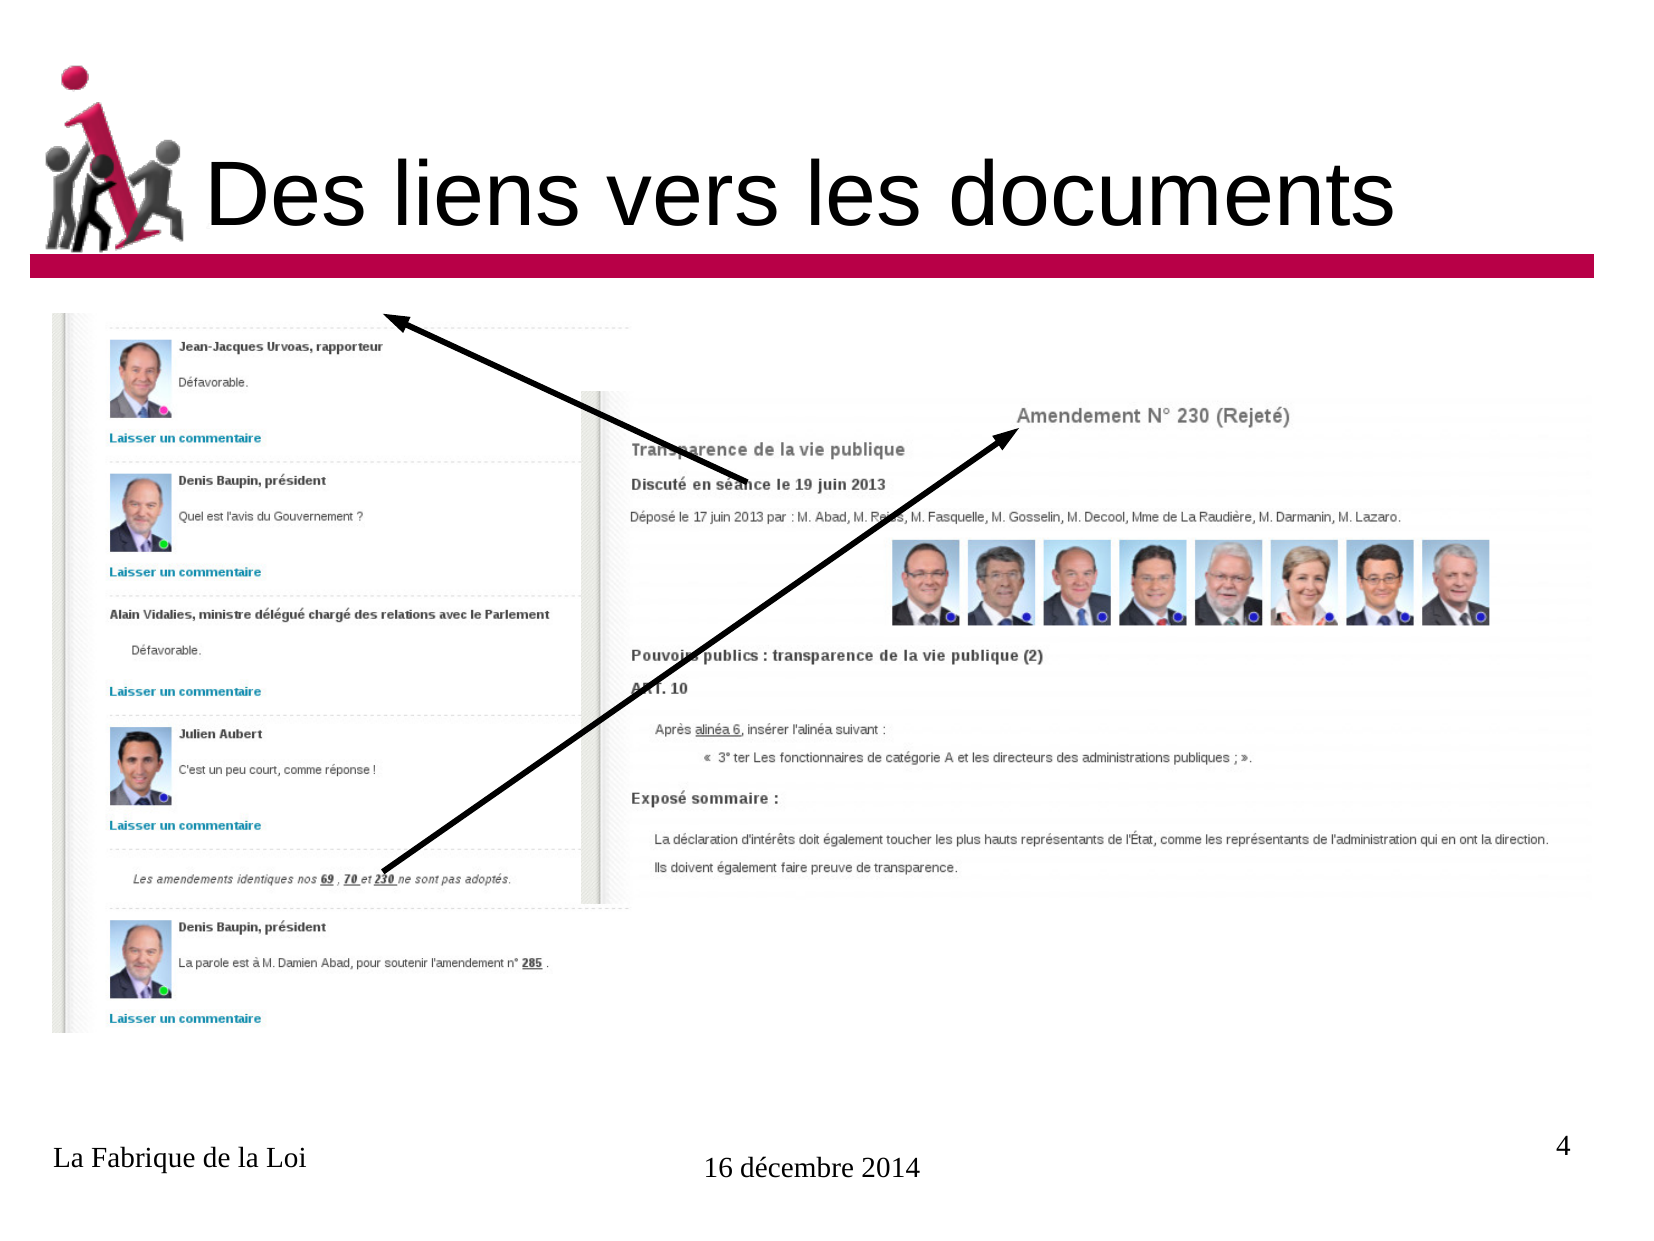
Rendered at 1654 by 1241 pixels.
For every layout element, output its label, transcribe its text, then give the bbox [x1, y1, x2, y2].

picture [52, 313, 1592, 1033]
title Des liens vers les documents [204, 90, 1593, 298]
picture [29, 60, 210, 254]
